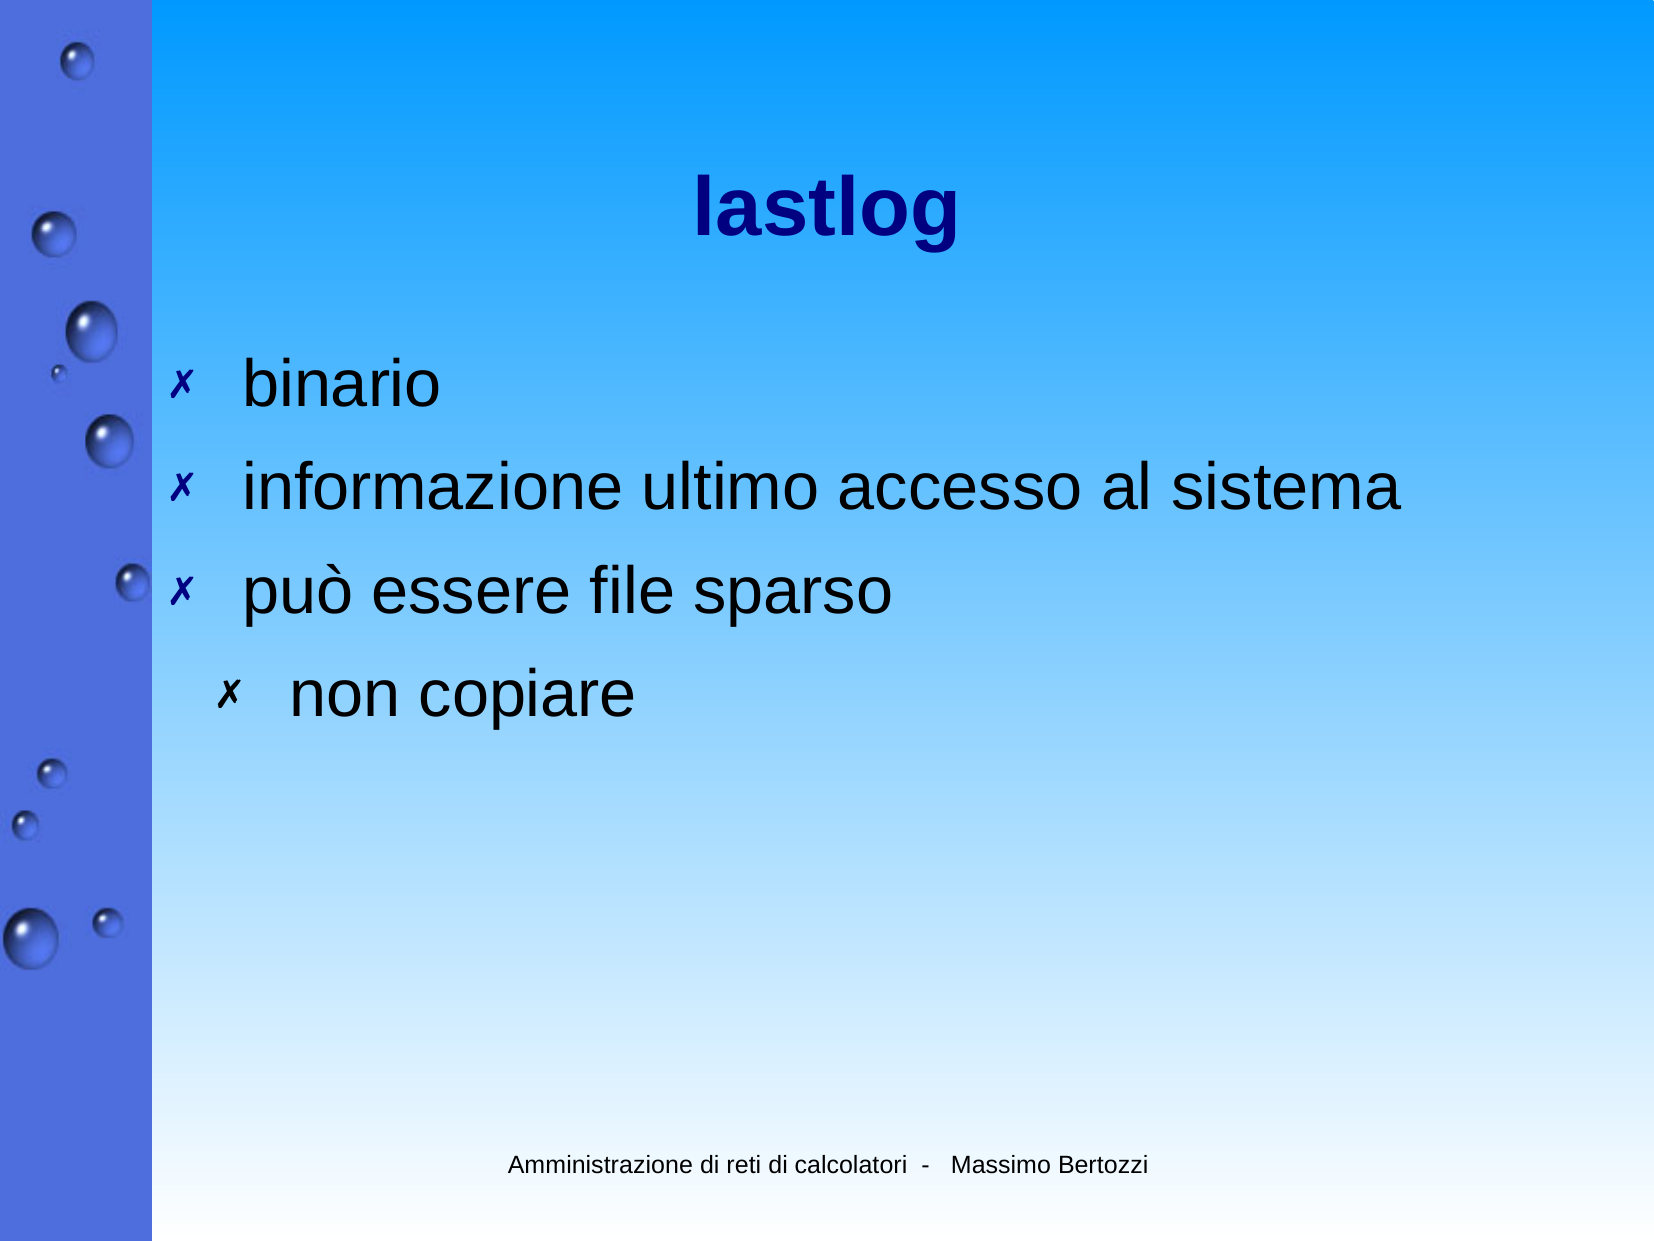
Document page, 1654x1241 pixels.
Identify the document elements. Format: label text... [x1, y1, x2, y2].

picture [0, 0, 152, 1241]
title lastlog [121, 102, 1534, 311]
list binario informazione ultimo accesso al sistema può essere file sparso non copiare [159, 346, 1572, 1128]
